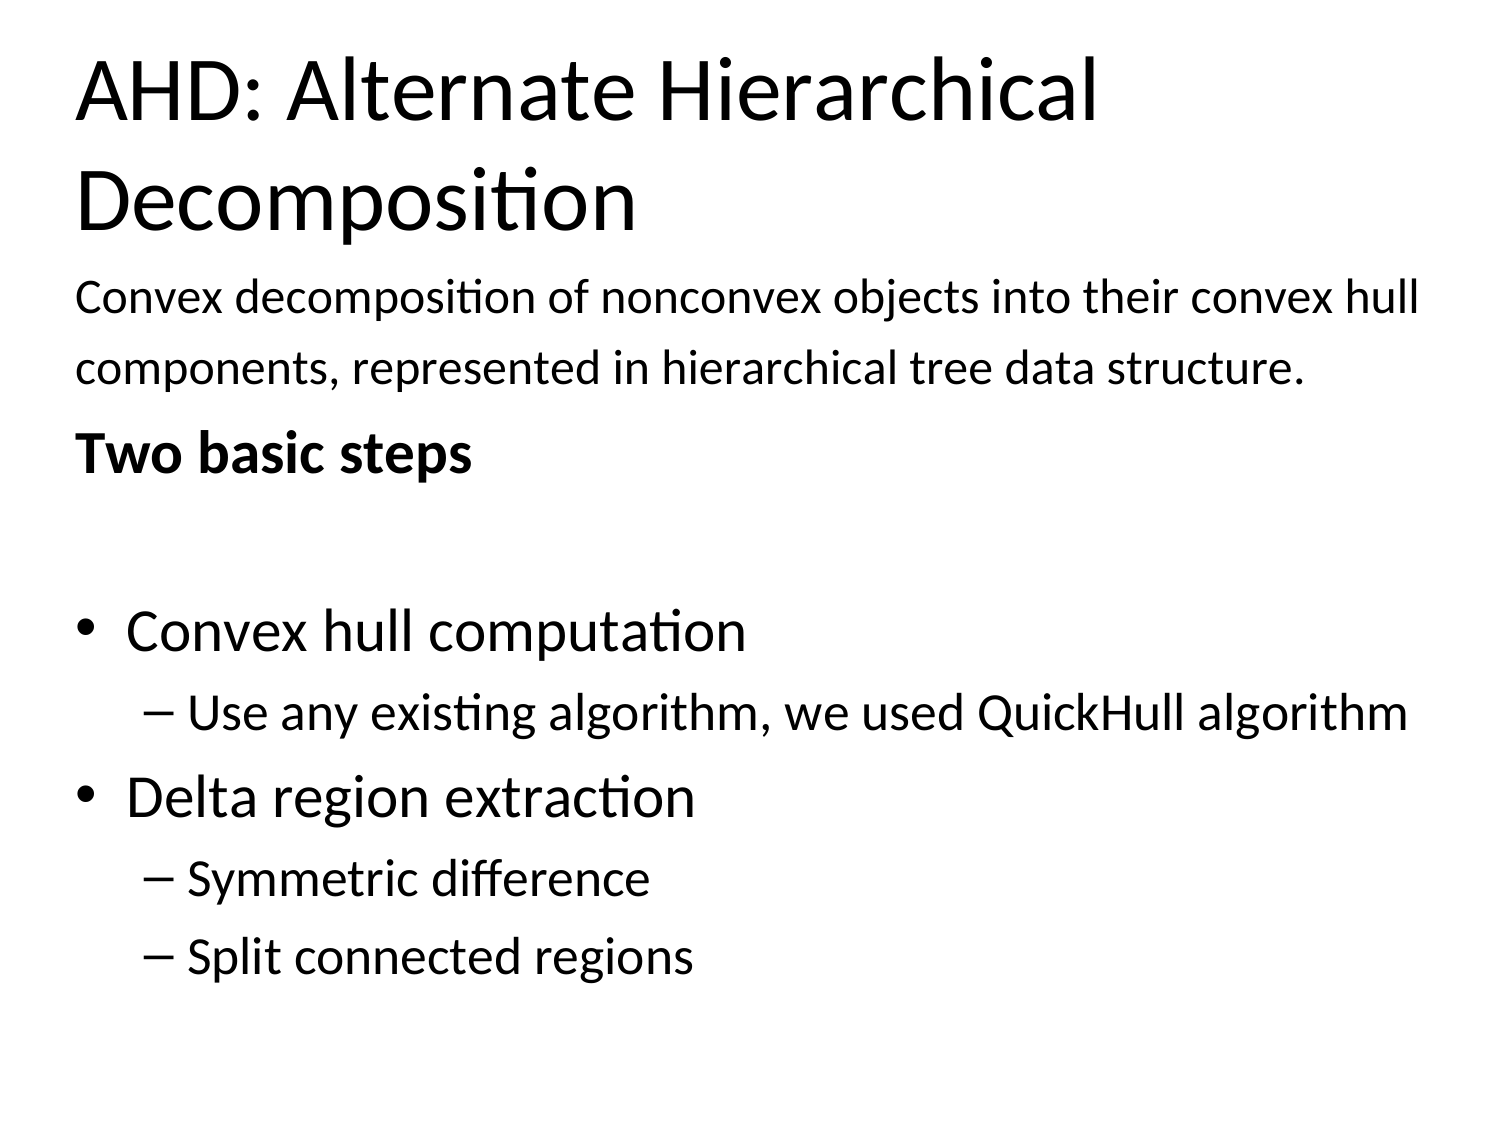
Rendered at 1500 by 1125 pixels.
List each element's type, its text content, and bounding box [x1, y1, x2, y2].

list Convex decomposition of nonconvex objects into their convex hull components, represented in hierarchical tree data structure. Two basic steps Convex hull computation Use any existing algorithm, we used QuickHull algorithm Delta region extraction Symmetric difference Split connected regions [75, 263, 1425, 1006]
title AHD: Alternate Hierarchical Decomposition [75, 28, 1425, 249]
